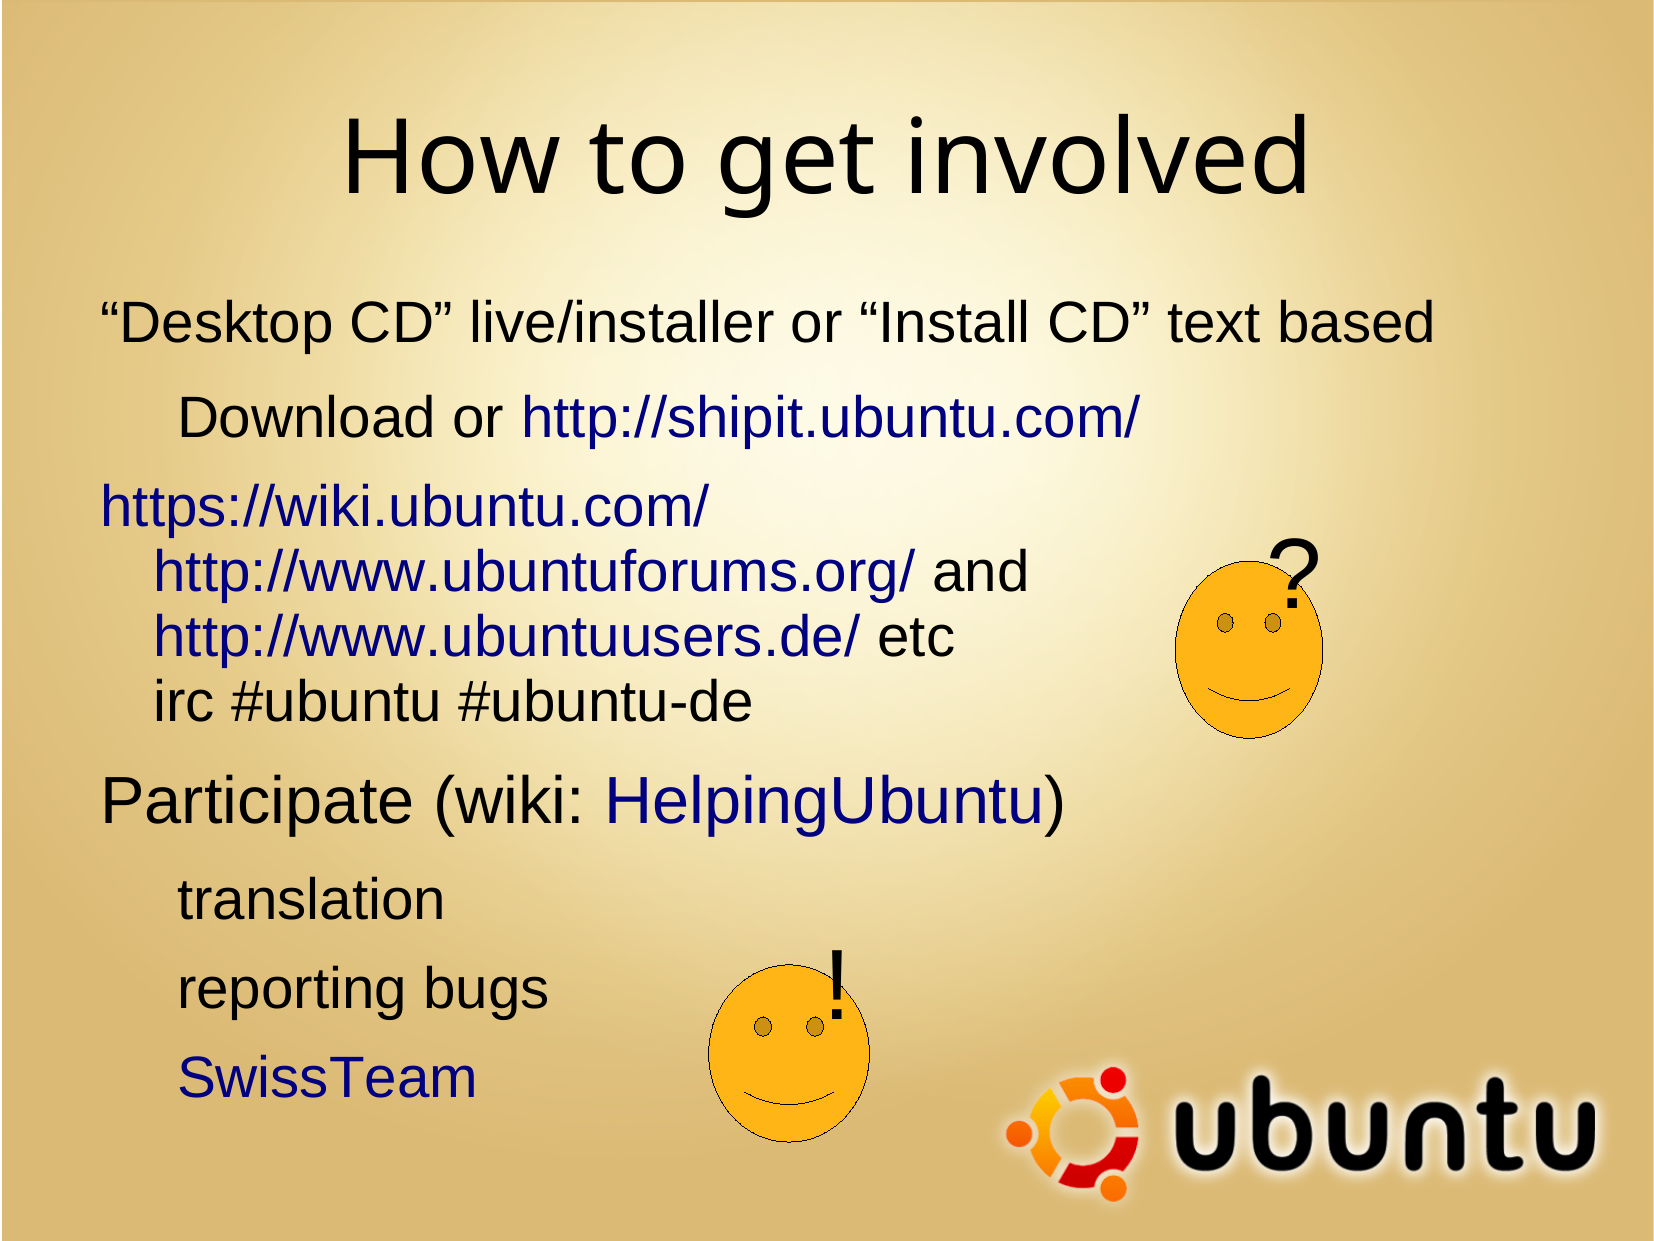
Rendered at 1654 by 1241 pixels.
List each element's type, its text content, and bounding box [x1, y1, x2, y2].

text_box ? [1251, 510, 1459, 650]
list “Desktop CD” live/installer or “Install CD” text based Download or http://shipit.ubuntu.com/ https://wiki.ubuntu.com/ http://www.ubuntuforums.org/ and http://www.ubuntuusers.de/ etc irc #ubuntu #ubuntu-de Participate (wiki: HelpingUbuntu) translation reporting bugs SwissTeam [82, 290, 1571, 1186]
text_box [1175, 561, 1323, 739]
text_box [708, 964, 870, 1143]
text_box ! [809, 921, 1016, 1061]
picture [2, 0, 1654, 1241]
title How to get involved [82, 49, 1571, 257]
